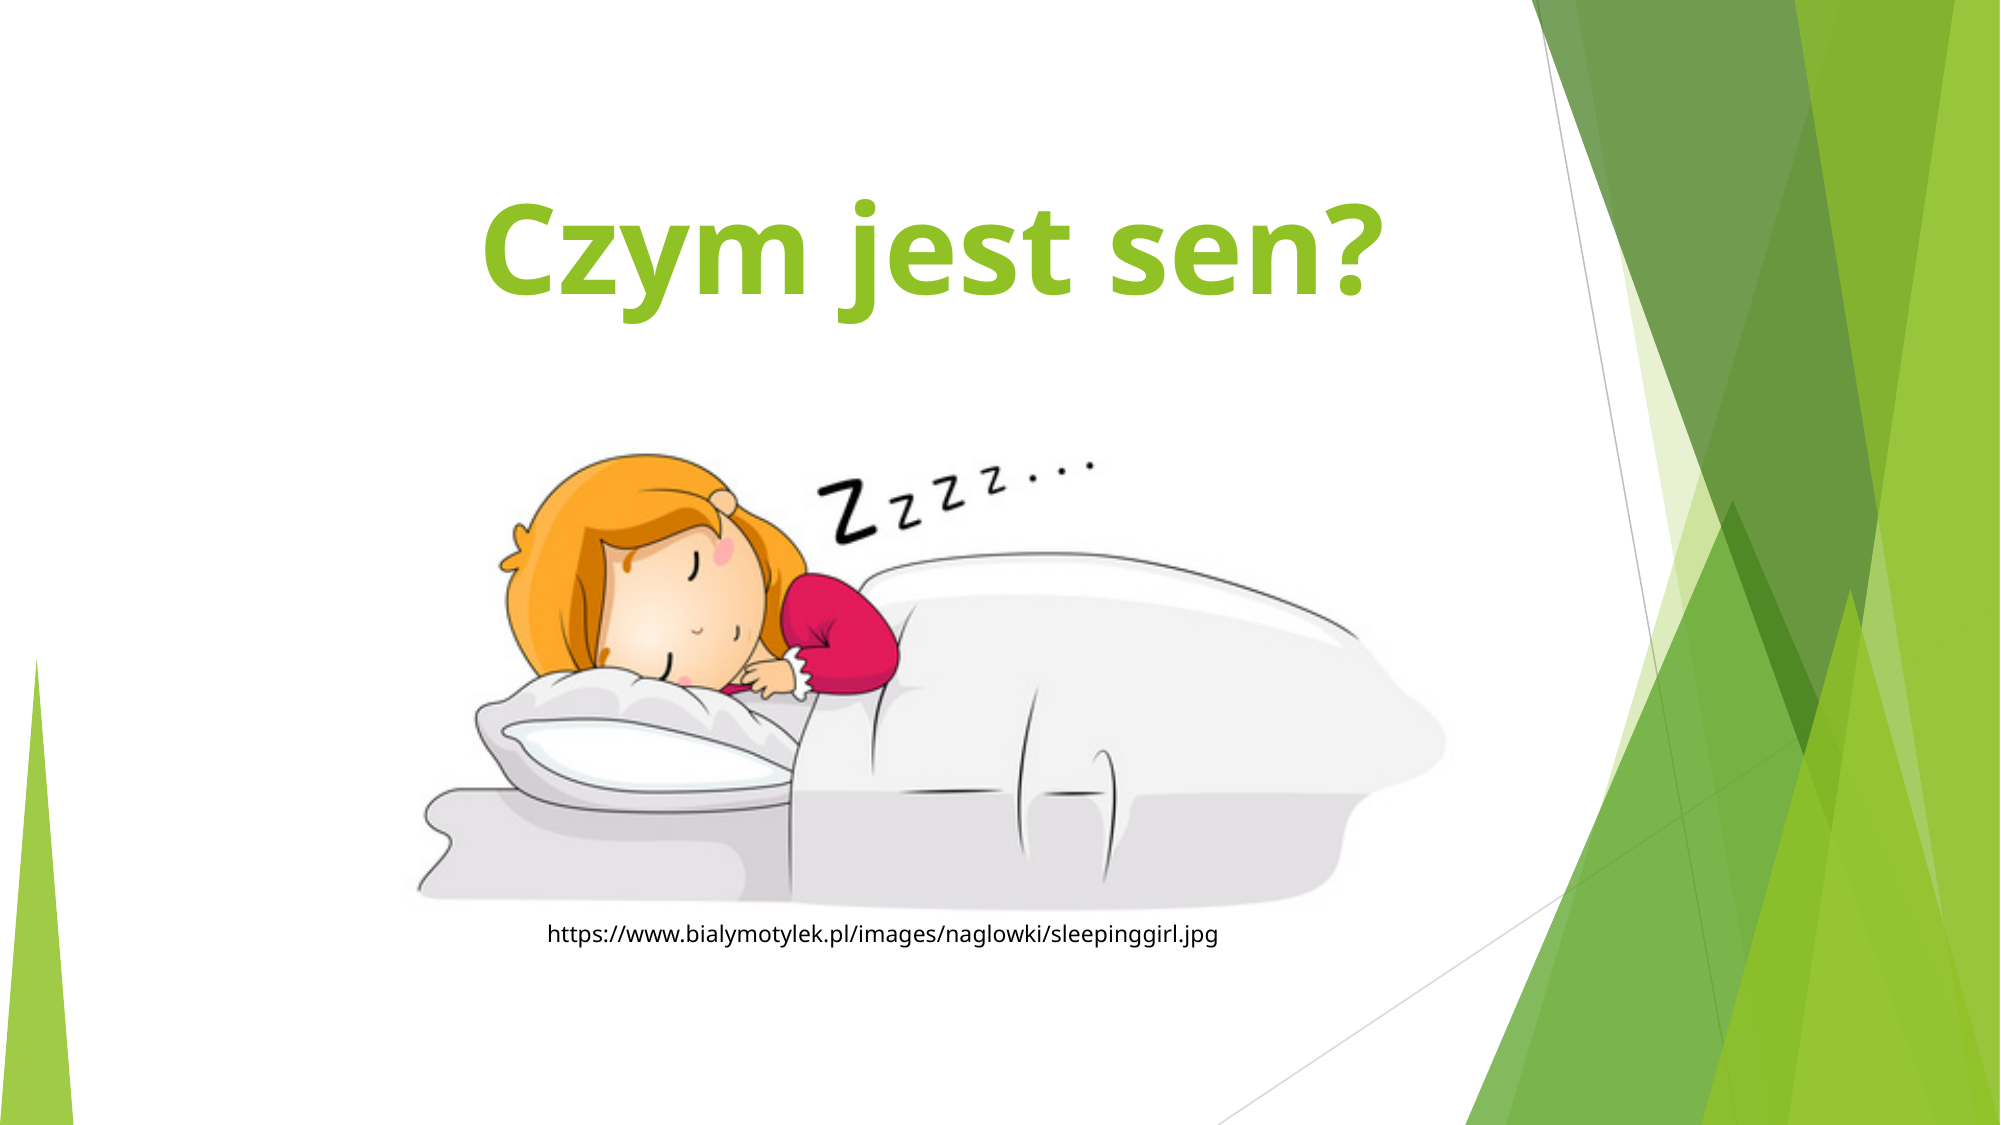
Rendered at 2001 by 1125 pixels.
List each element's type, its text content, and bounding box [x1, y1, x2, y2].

text_box https://www.bialymotylek.pl/images/naglowki/sleepinggirl.jpg [532, 912, 1235, 955]
title Czym jest sen? [227, 162, 1638, 379]
picture [405, 425, 1460, 920]
list [111, 354, 1522, 992]
